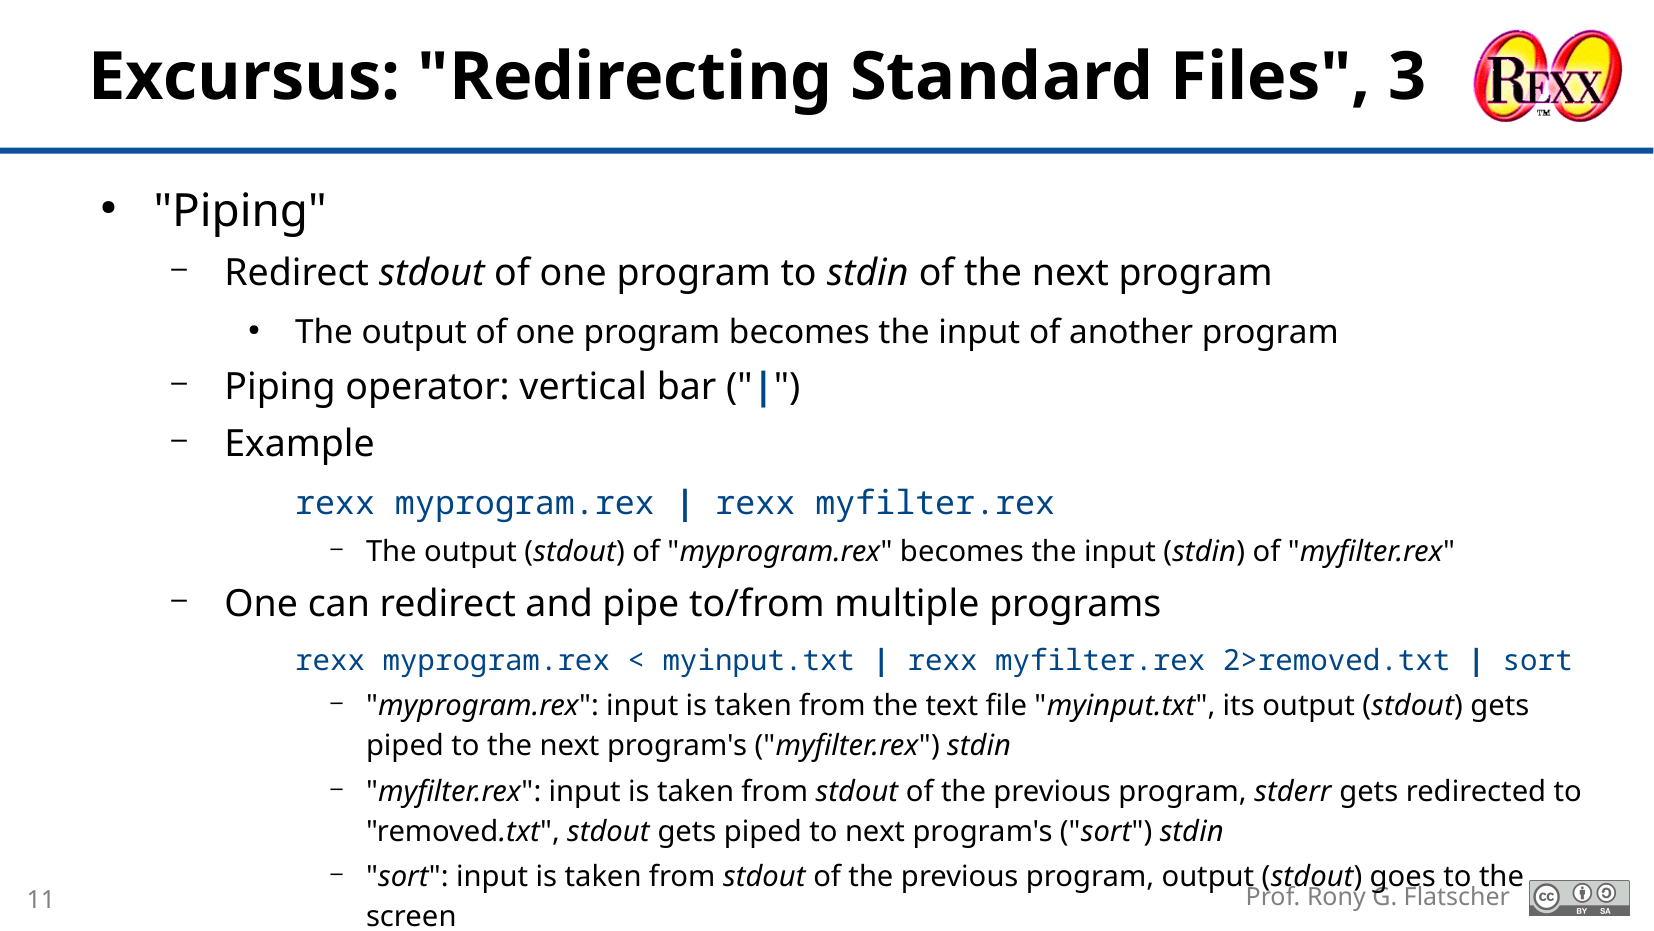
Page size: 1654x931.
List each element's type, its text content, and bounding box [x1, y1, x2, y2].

list "Piping" Redirect stdout of one program to stdin of the next program The output of one program becomes the input of another program Piping operator: vertical bar ("|") Example rexx myprogram.rex | rexx myfilter.rex The output (stdout) of "myprogram.rex" becomes the input (stdin) of "myfilter.rex" One can redirect and pipe to/from multiple programs rexx myprogram.rex < myinput.txt | rexx myfilter.rex 2>removed.txt | sort "myprogram.rex": input is taken from the text file "myinput.txt", its output (stdout) gets piped to the next program's ("myfilter.rex") stdin "myfilter.rex": input is taken from stdout of the previous program, stderr gets redirected to "removed.txt", stdout gets piped to next program's ("sort") stdin "sort": input is taken from stdout of the previous program, output (stdout) goes to the screen [82, 177, 1608, 857]
title Excursus: "Redirecting Standard Files", 3 [29, 0, 1654, 148]
